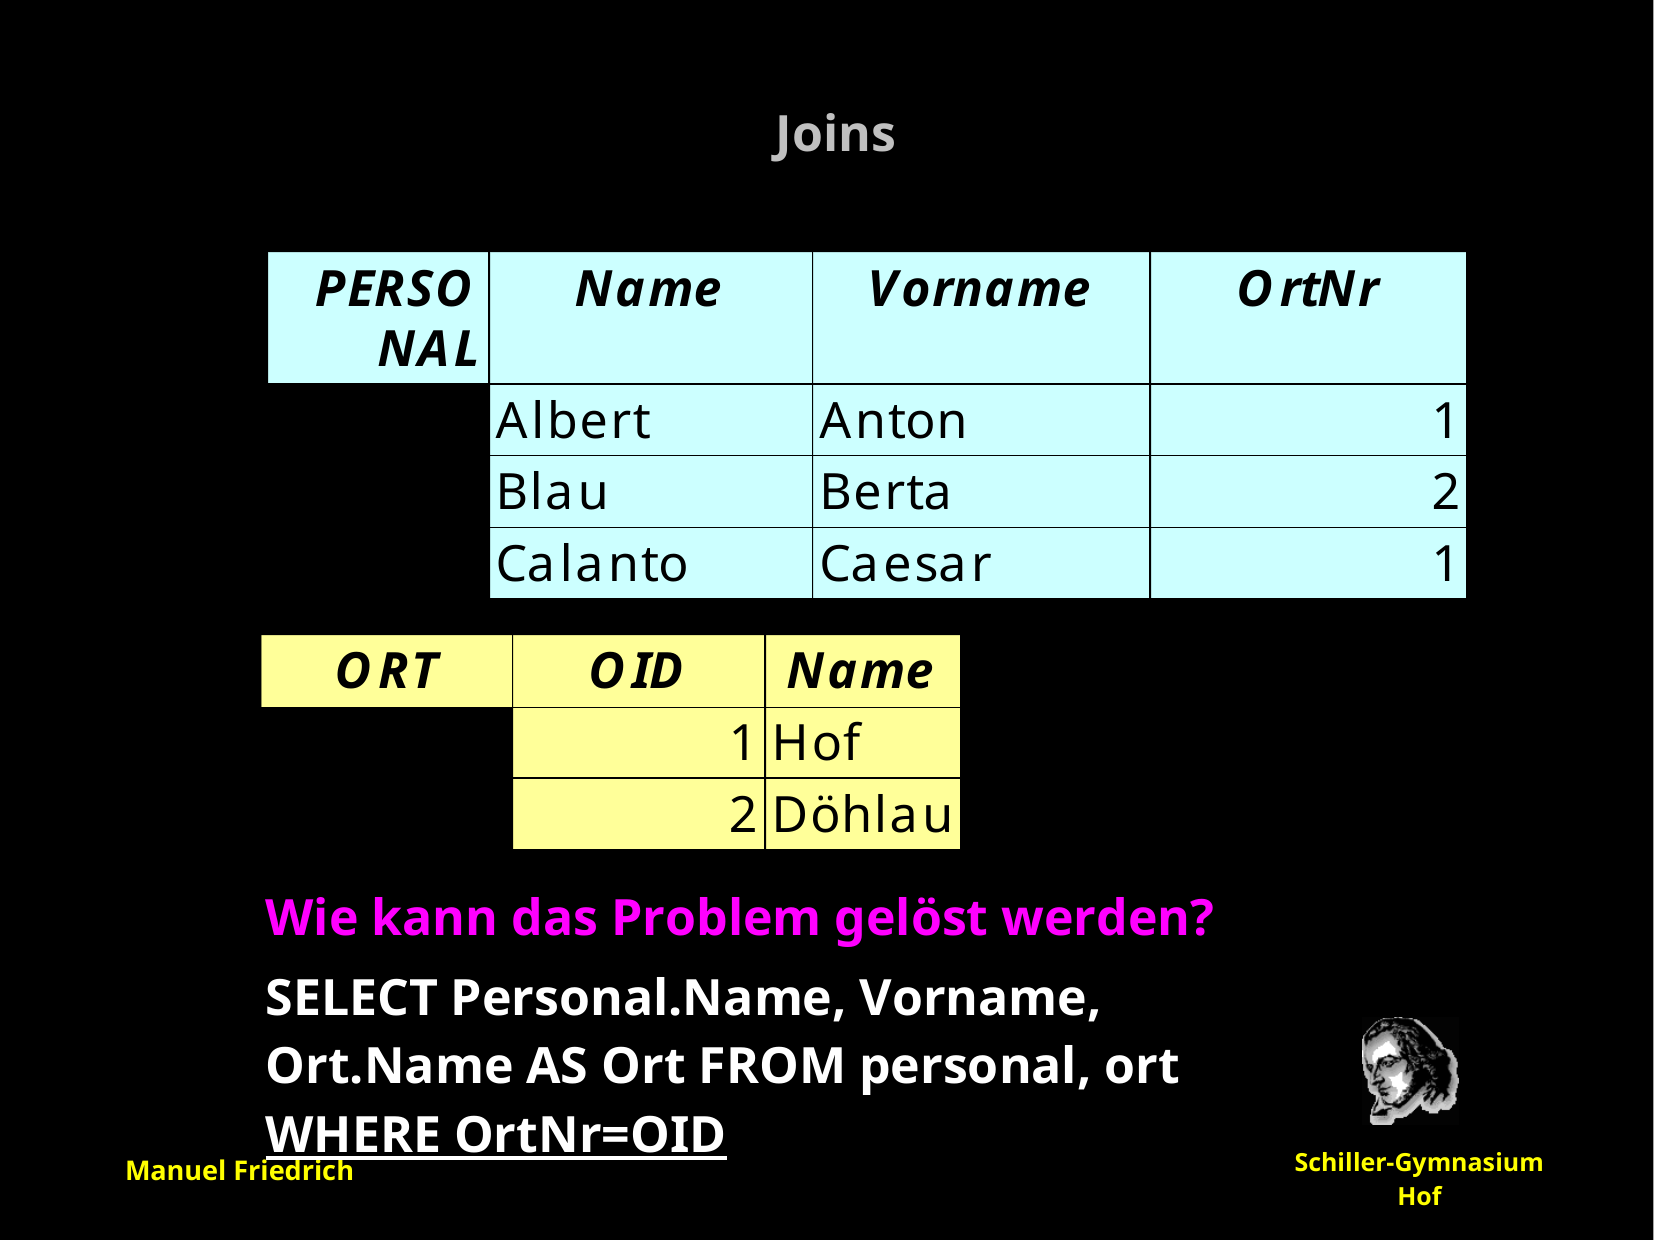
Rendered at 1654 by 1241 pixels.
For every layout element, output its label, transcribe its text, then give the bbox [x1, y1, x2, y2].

text_box Schiller-Gymnasium Hof [1294, 1145, 1549, 1206]
picture [1362, 1017, 1459, 1125]
text_box Joins [775, 98, 931, 160]
text_box SELECT Personal.Name, Vorname, Ort.Name AS Ort FROM personal, ort WHERE OrtNr=OID [265, 962, 1317, 1145]
chart [261, 252, 1562, 939]
text_box Manuel Friedrich [124, 1151, 357, 1185]
text_box Wie kann das Problem gelöst werden? [265, 881, 1244, 943]
